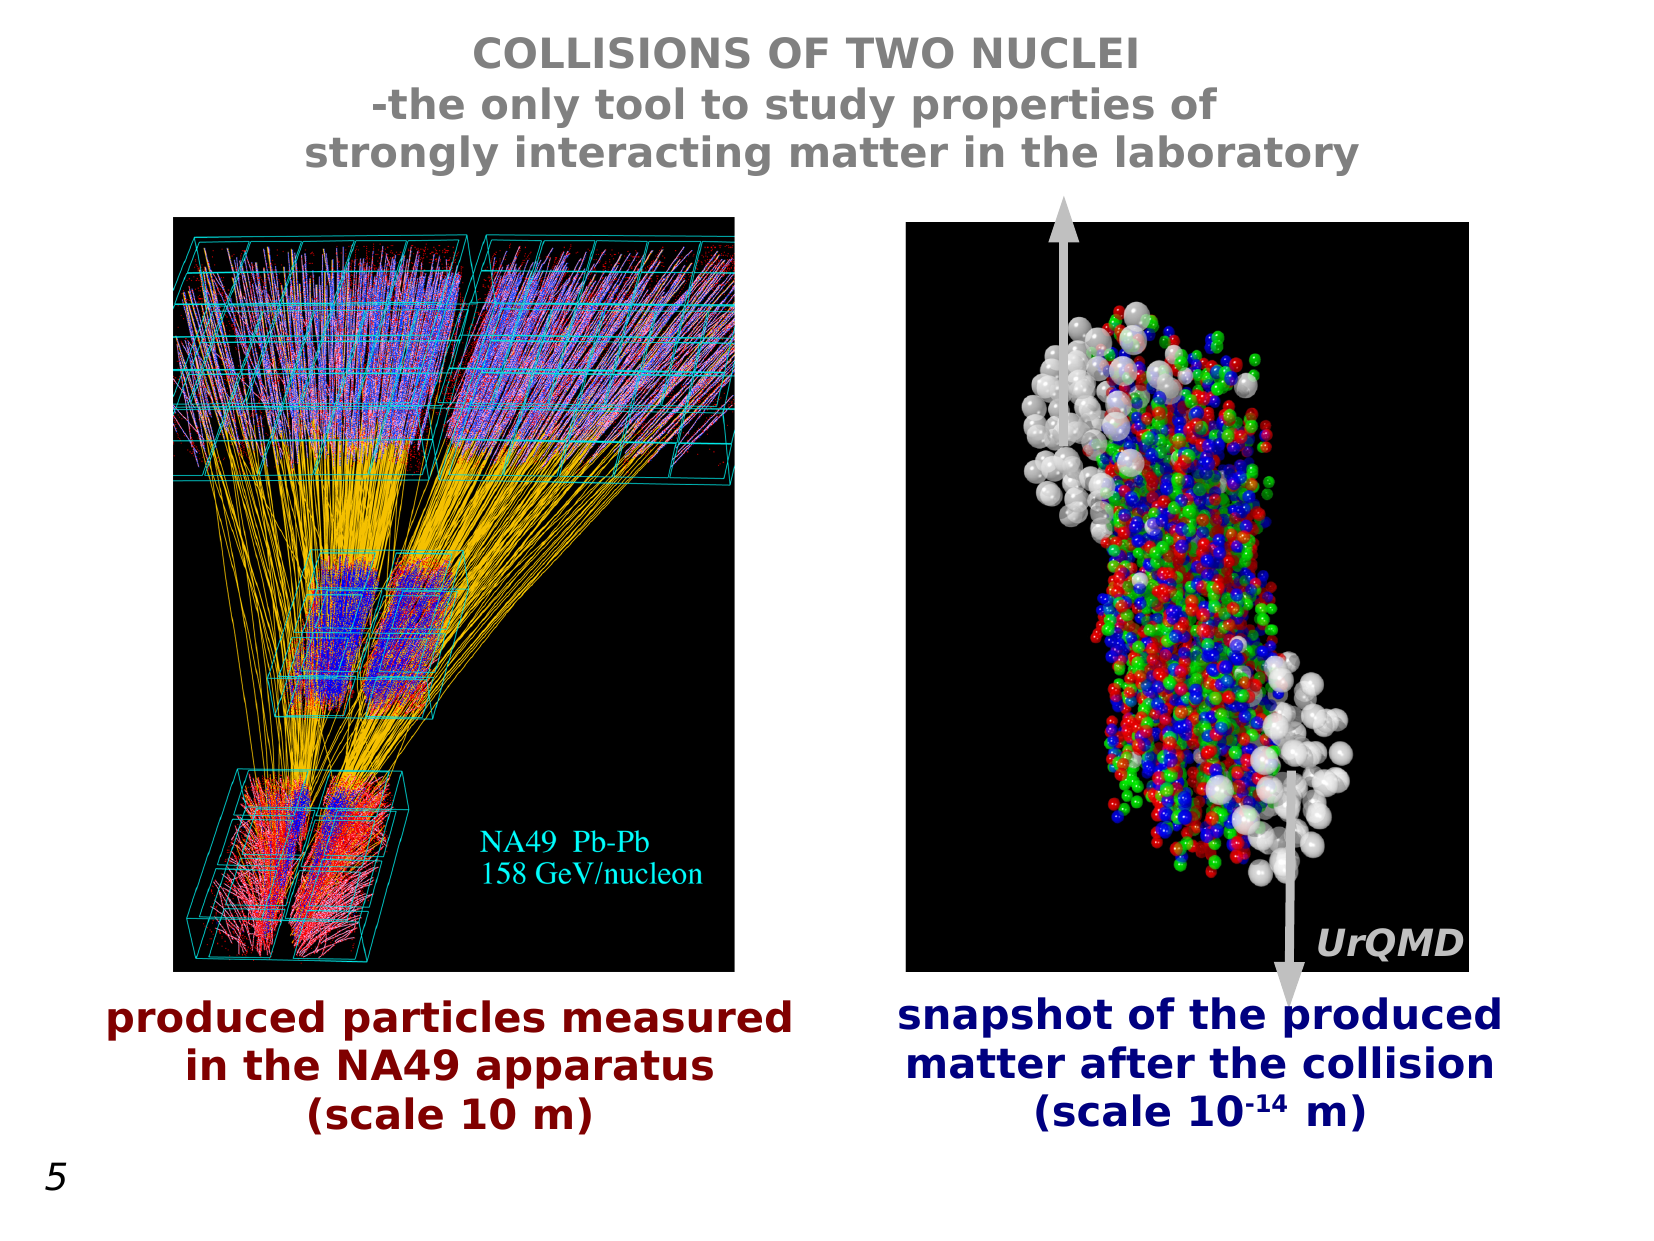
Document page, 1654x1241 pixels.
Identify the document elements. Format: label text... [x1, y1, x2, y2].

text_box produced particles measured in the NA49 apparatus (scale 10 m) [105, 993, 796, 1140]
picture [173, 217, 735, 972]
text_box snapshot of the produced matter after the collision (scale 10-14 m) [897, 991, 1505, 1138]
picture [905, 221, 1469, 972]
text_box UrQMD [1315, 921, 1466, 966]
text_box COLLISIONS OF TWO NUCLEI -the only tool to study properties of strongly interacting matter in the laboratory [188, 22, 1466, 198]
